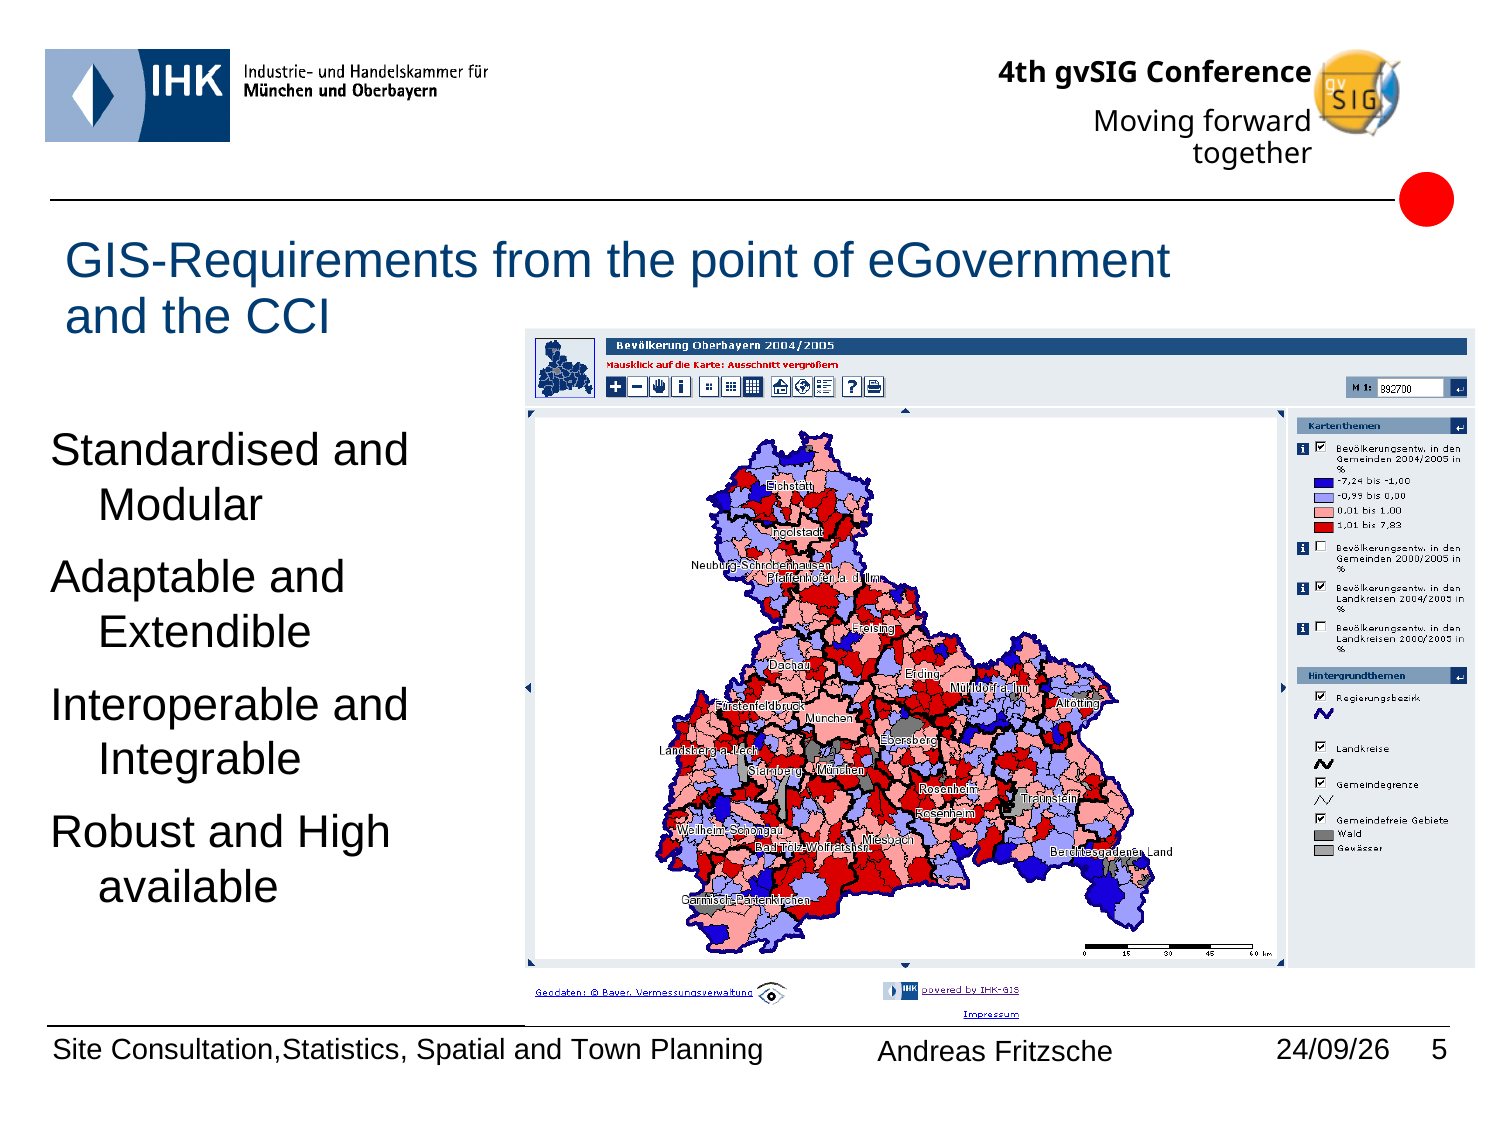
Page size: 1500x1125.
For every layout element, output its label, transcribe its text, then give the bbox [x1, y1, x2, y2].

title GIS-Requirements from the point of eGovernment and the CCI [49, 224, 1413, 352]
text_box Standardised and Modular Adaptable and Extendible Interoperable and Integrable Robust and High available [49, 412, 525, 992]
picture [525, 311, 1476, 1026]
picture [45, 49, 488, 142]
picture [1312, 49, 1401, 138]
